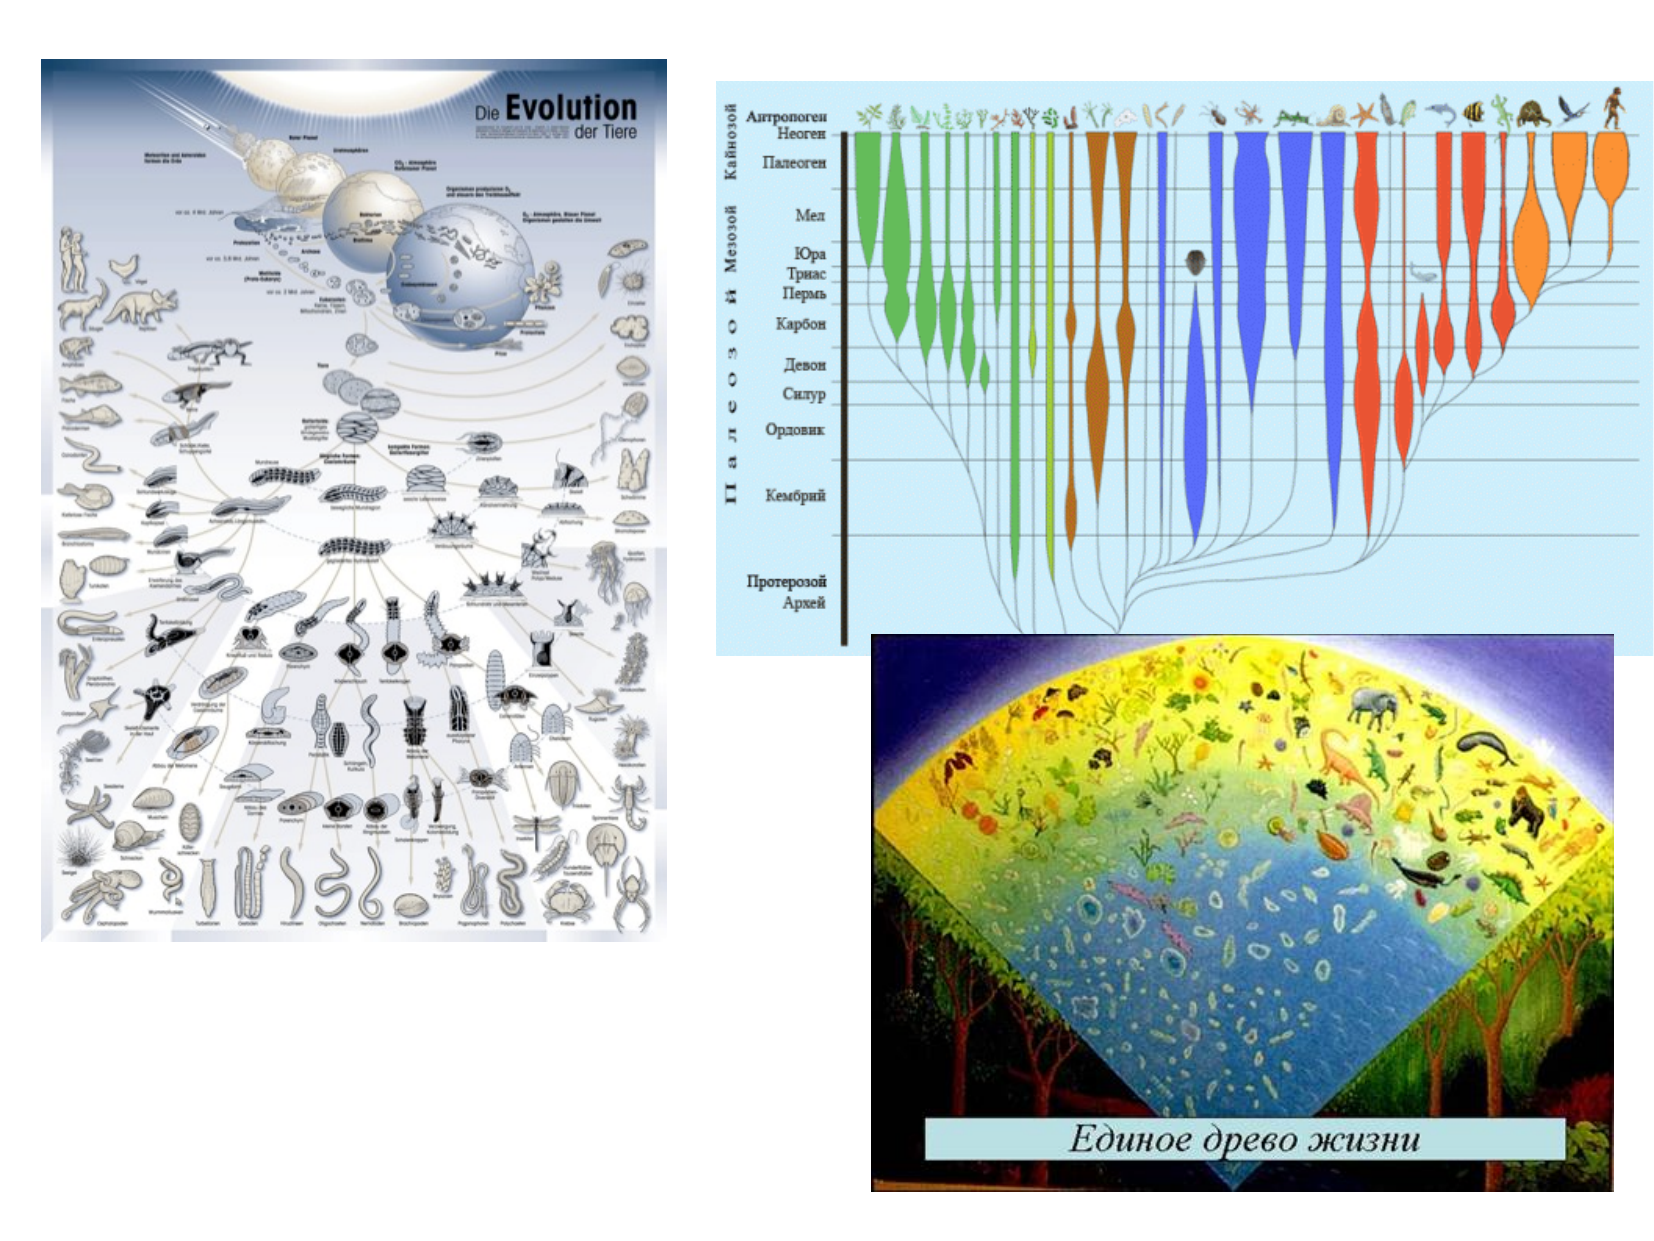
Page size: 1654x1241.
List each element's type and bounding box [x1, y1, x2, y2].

picture [716, 81, 1654, 1192]
picture [41, 59, 667, 942]
